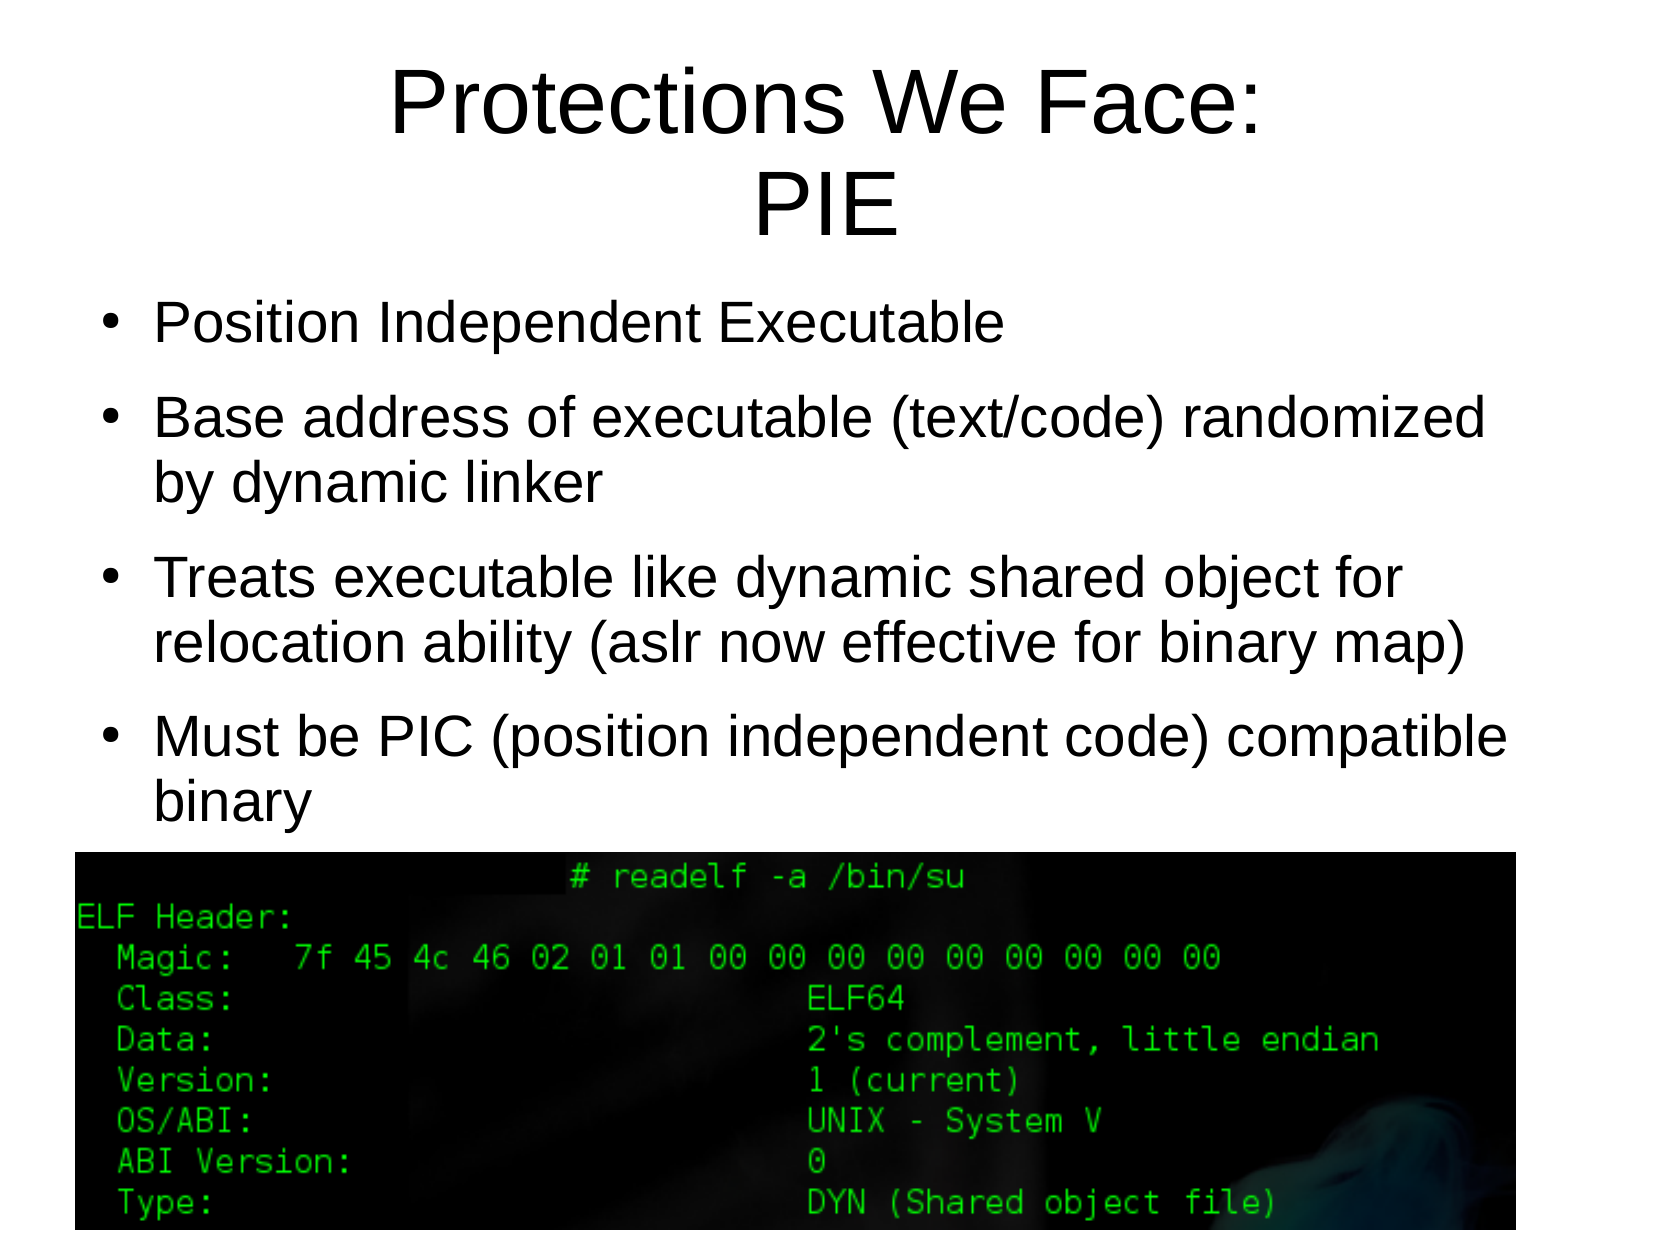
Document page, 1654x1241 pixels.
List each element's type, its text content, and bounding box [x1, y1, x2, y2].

picture [75, 852, 1516, 1231]
title Protections We Face: PIE [82, 49, 1571, 257]
list Position Independent Executable Base address of executable (text/code) randomized by dynamic linker Treats executable like dynamic shared object for relocation ability (aslr now effective for binary map) Must be PIC (position independent code) compatible binary [82, 290, 1538, 1010]
